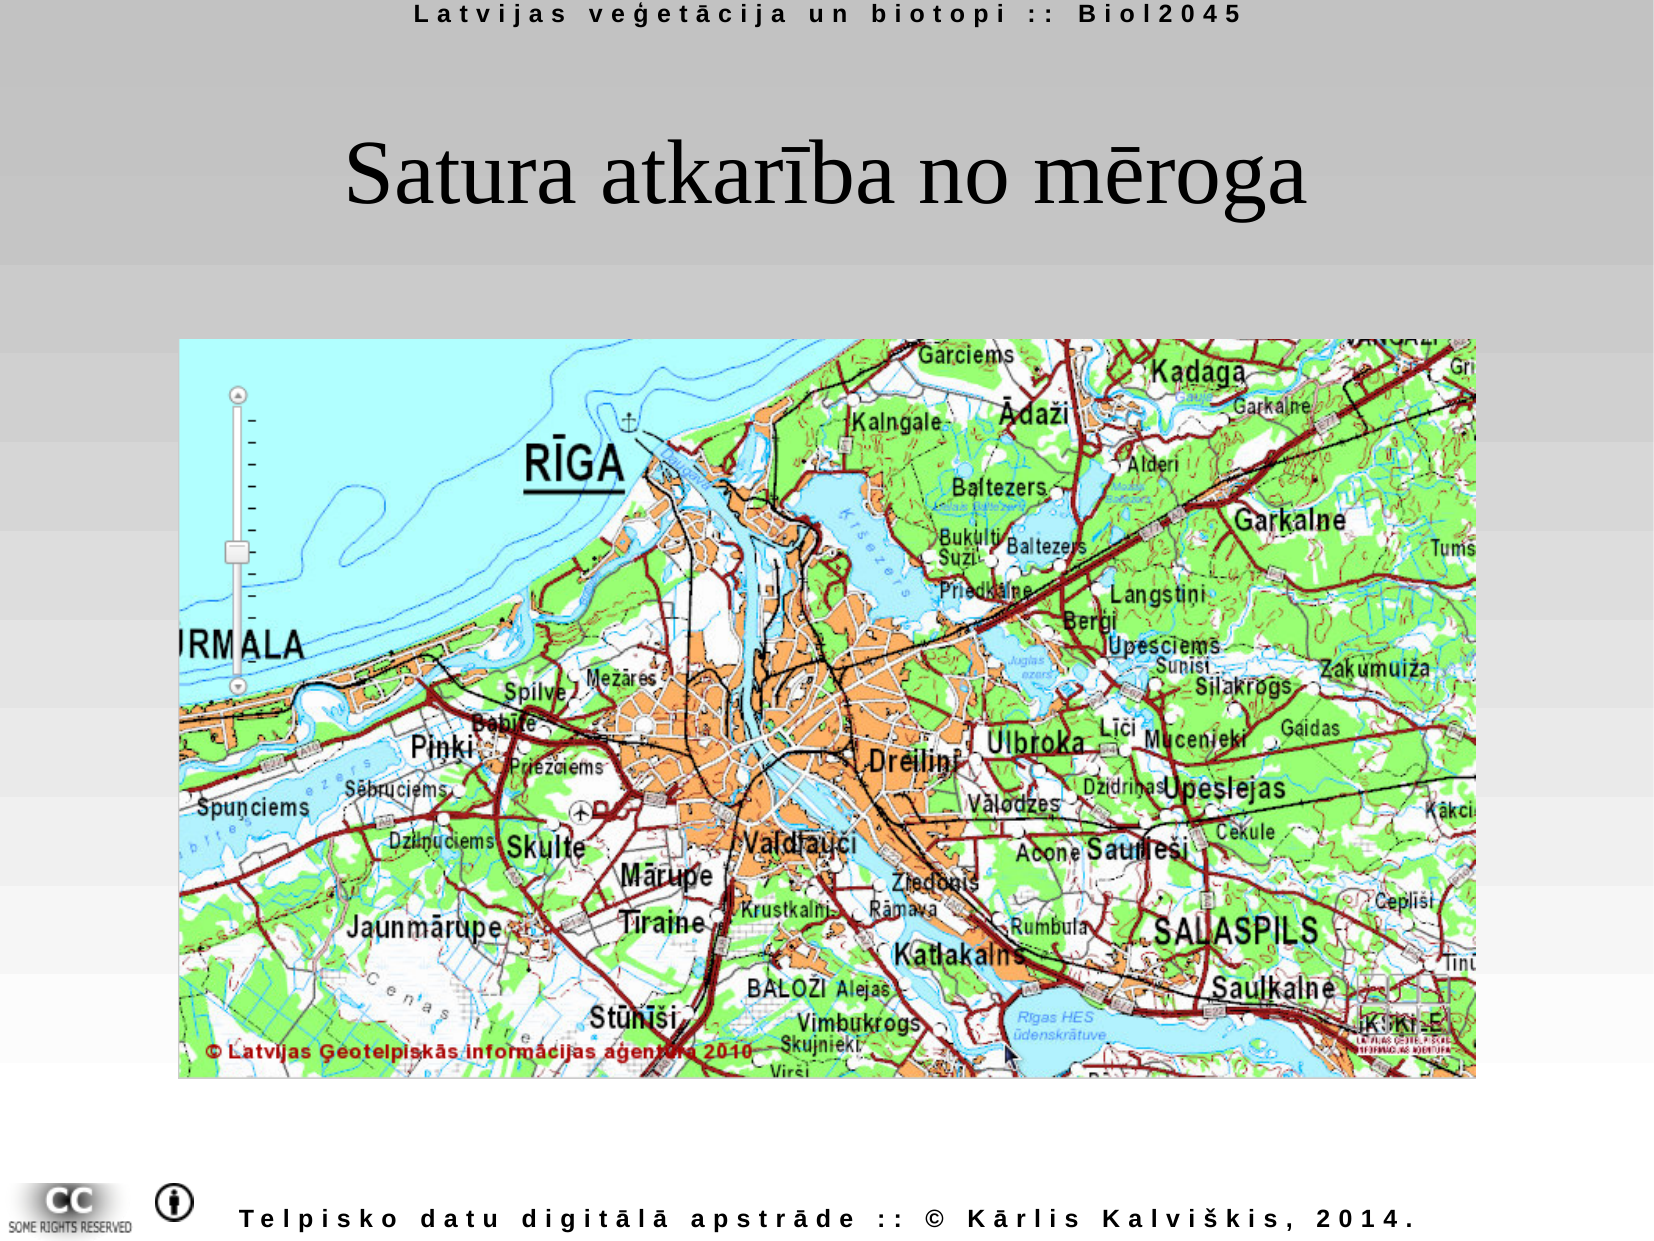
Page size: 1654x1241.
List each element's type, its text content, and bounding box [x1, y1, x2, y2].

title Satura atkarība no mēroga [29, 49, 1625, 296]
picture [0, 0, 1654, 1241]
